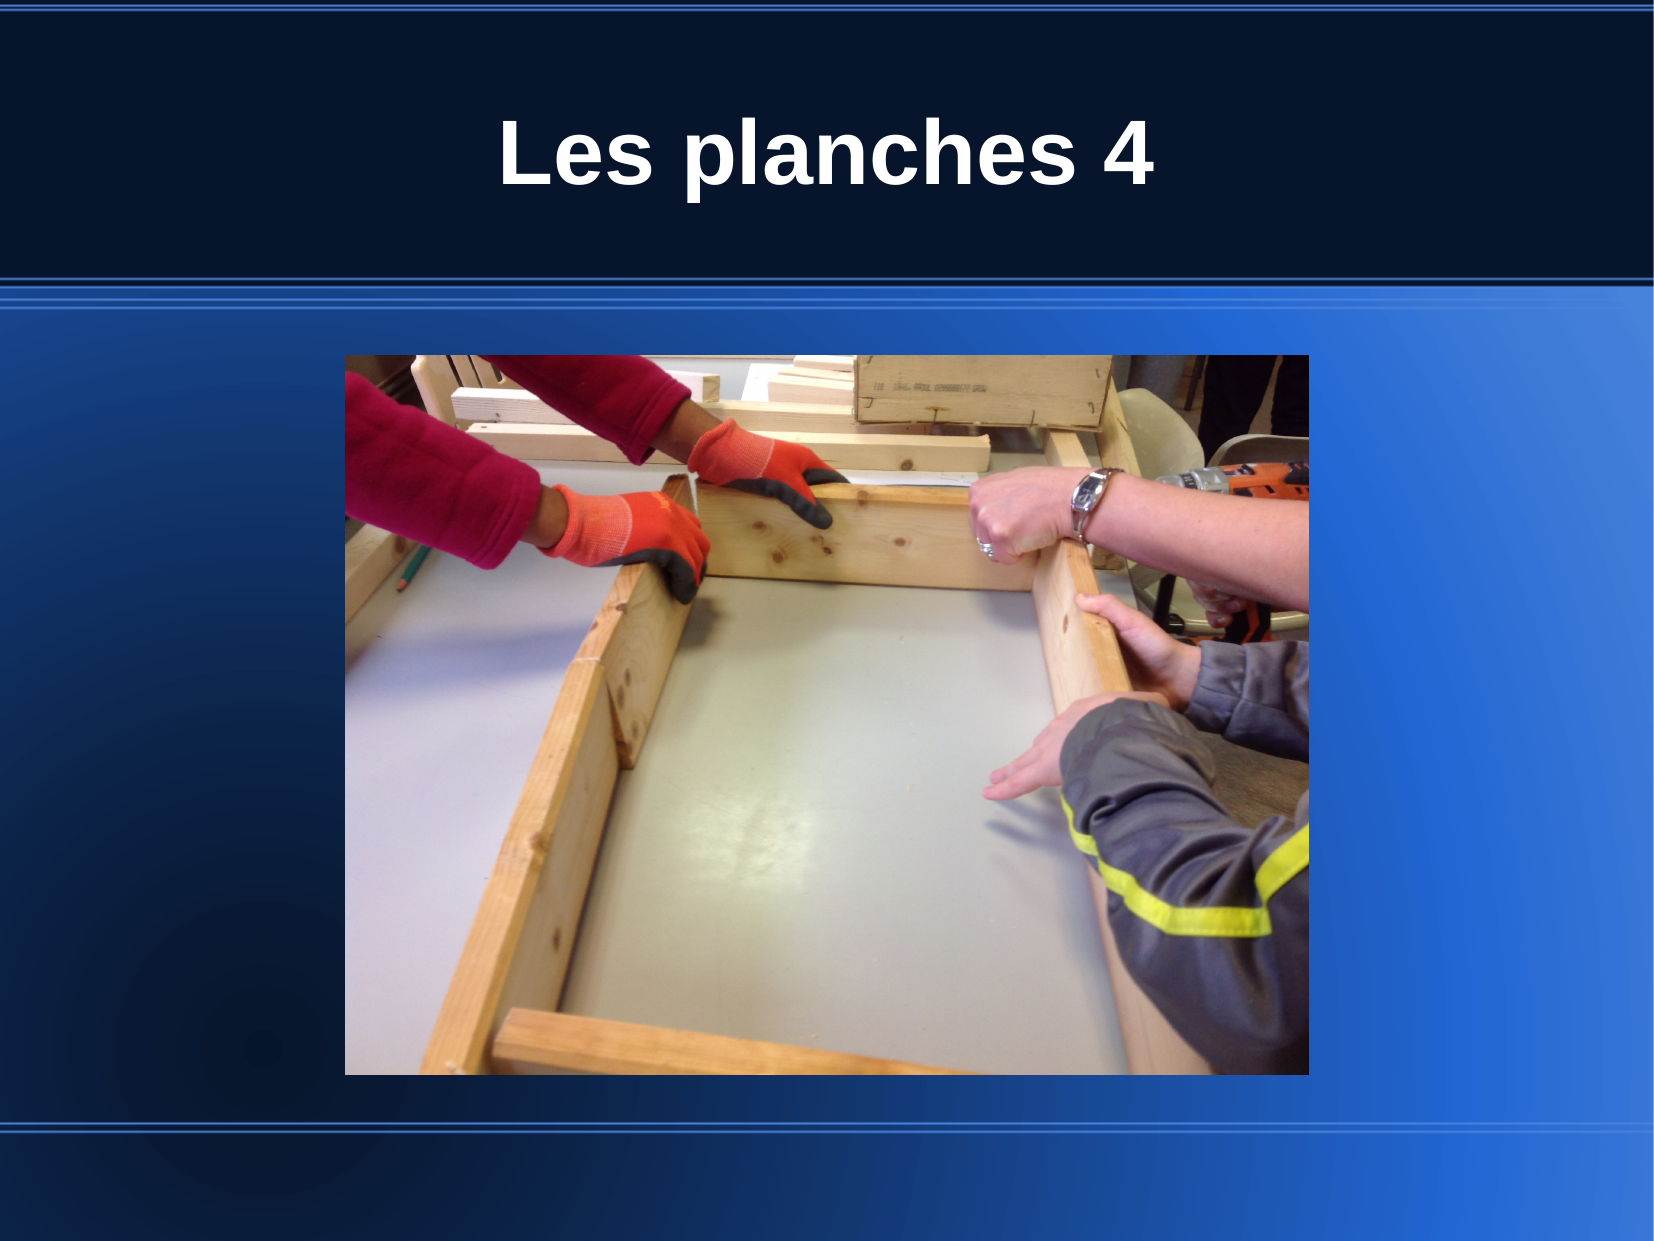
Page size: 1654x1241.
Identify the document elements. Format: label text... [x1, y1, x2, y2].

title Les planches 4 [82, 49, 1571, 257]
picture [0, 0, 1654, 1241]
